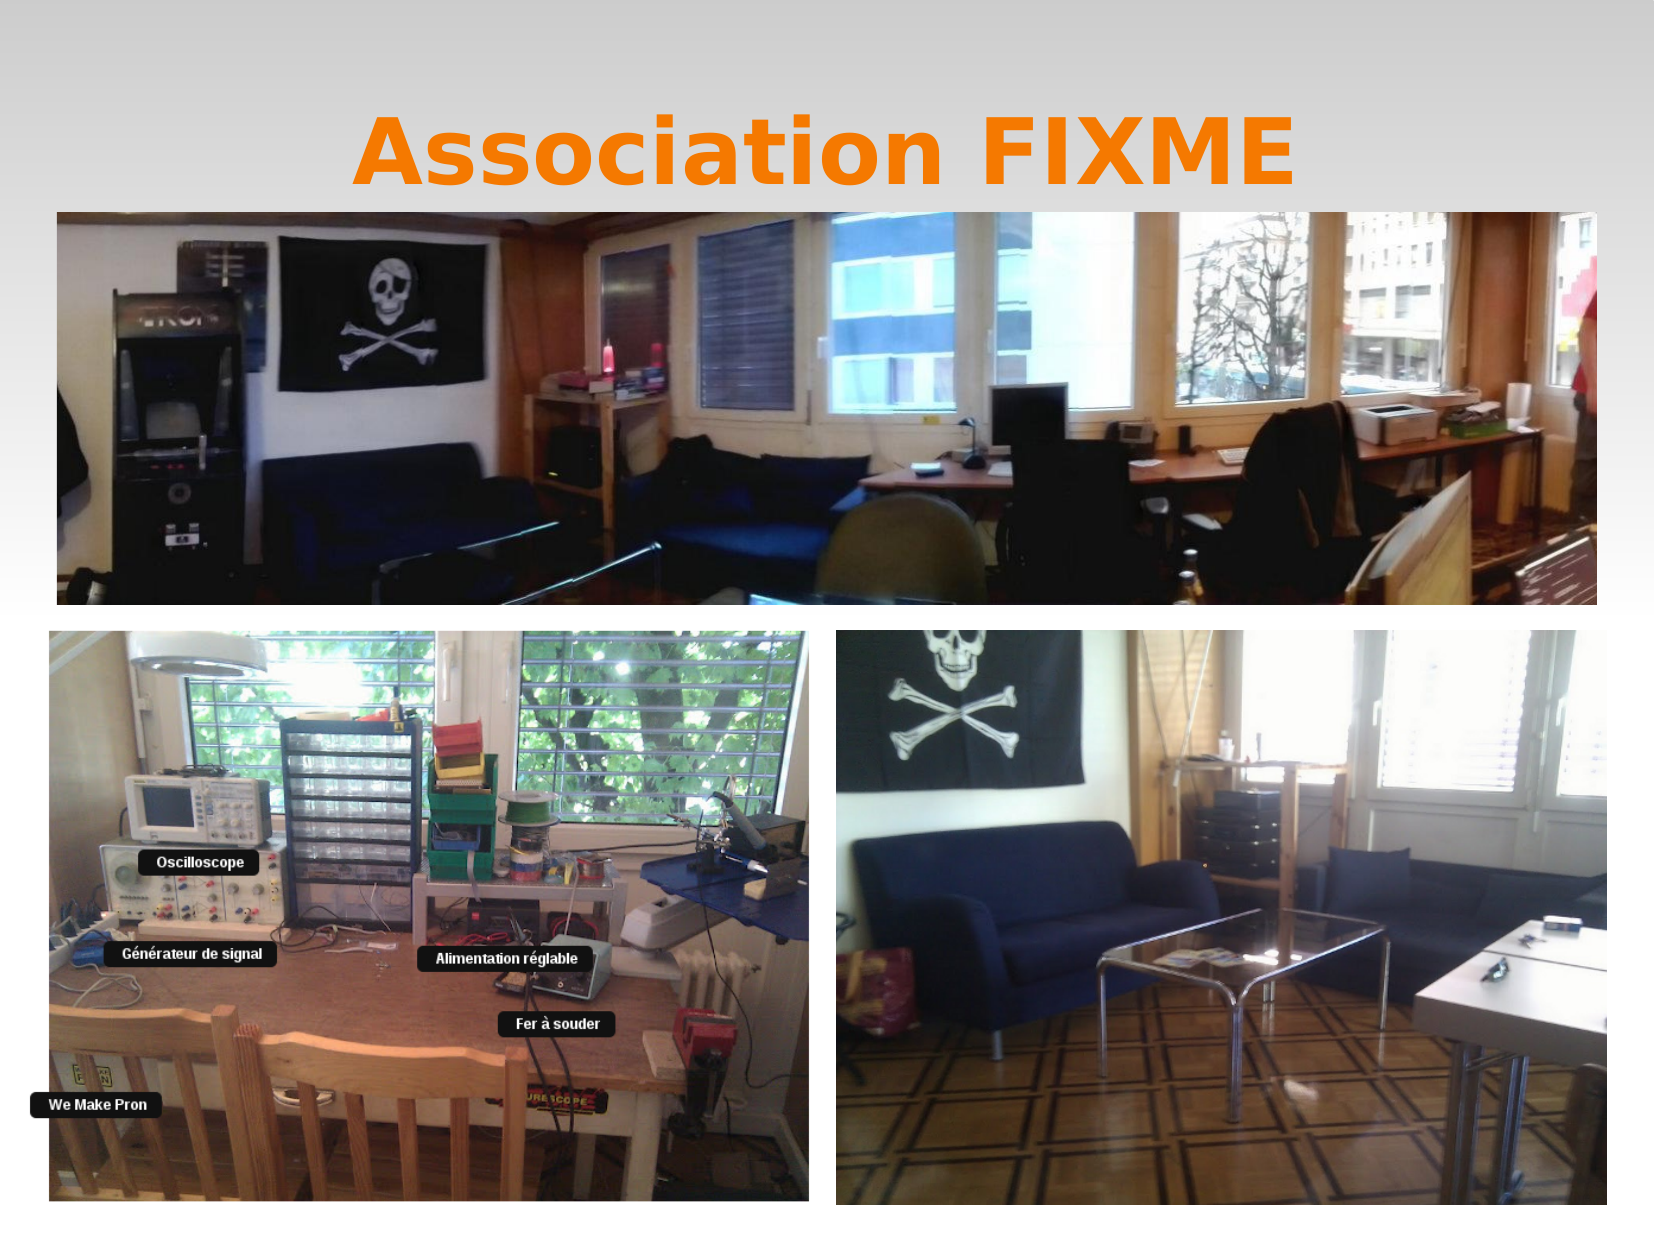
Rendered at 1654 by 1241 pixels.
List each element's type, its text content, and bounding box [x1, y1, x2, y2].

title Association FIXME [82, 49, 1571, 212]
picture [23, 625, 815, 1205]
picture [56, 212, 1597, 605]
picture [836, 630, 1607, 1205]
